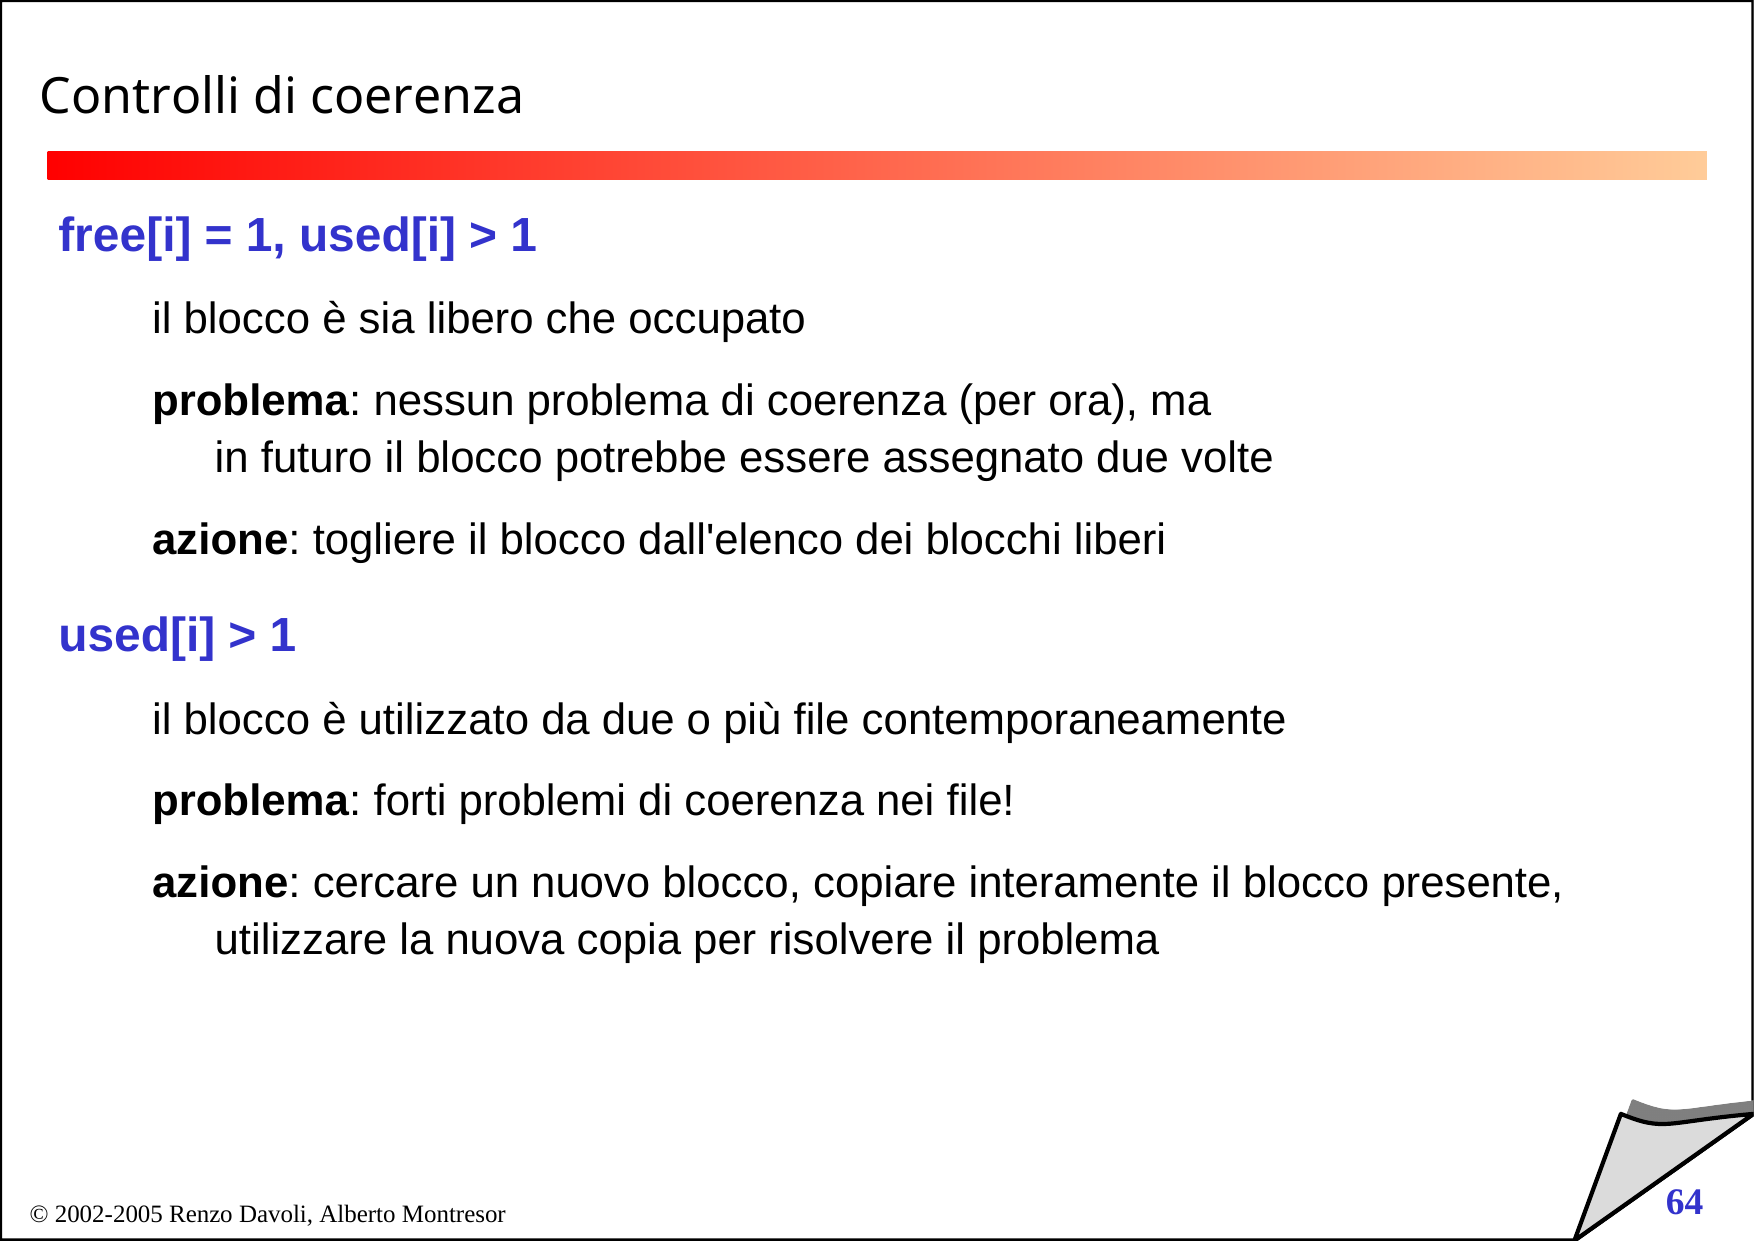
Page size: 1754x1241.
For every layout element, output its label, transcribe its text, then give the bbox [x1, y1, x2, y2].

text_box Start [1469, 152, 1474, 179]
text_box 6-11 [1074, 152, 1078, 179]
title Controlli di coerenza [40, 49, 1713, 144]
list free[i] = 1, used[i] > 1 il blocco è sia libero che occupato problema: nessun problema di coerenza (per ora), ma in futuro il blocco potrebbe essere assegnato due volte azione: togliere il blocco dall'elenco dei blocchi liberi used[i] > 1 il blocco è utilizzato da due o più file contemporaneamente problema: forti problemi di coerenza nei file! azione: cercare un nuovo blocco, copiare interamente il blocco presente, utilizzare la nuova copia per risolvere il problema [58, 206, 1695, 1047]
